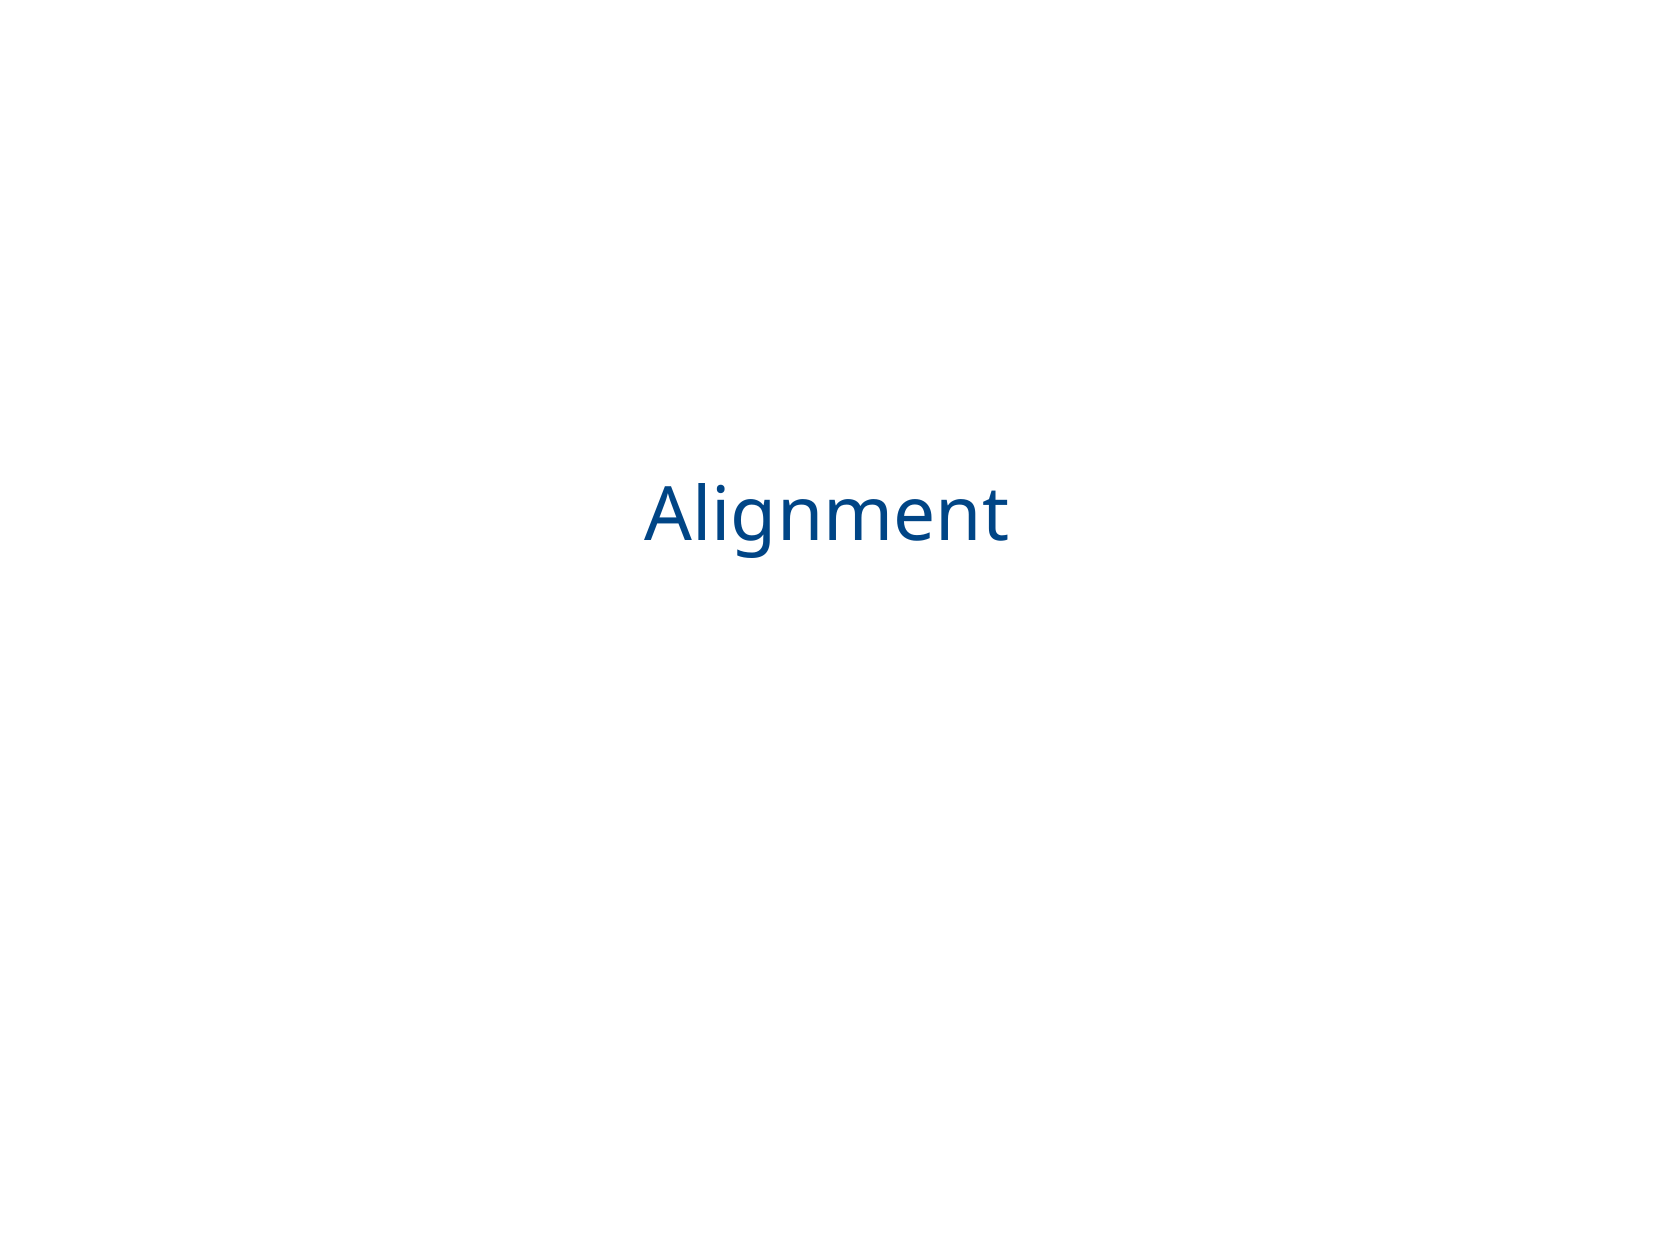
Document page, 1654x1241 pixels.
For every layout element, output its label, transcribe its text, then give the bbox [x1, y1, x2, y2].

title Alignment [82, 0, 1571, 509]
